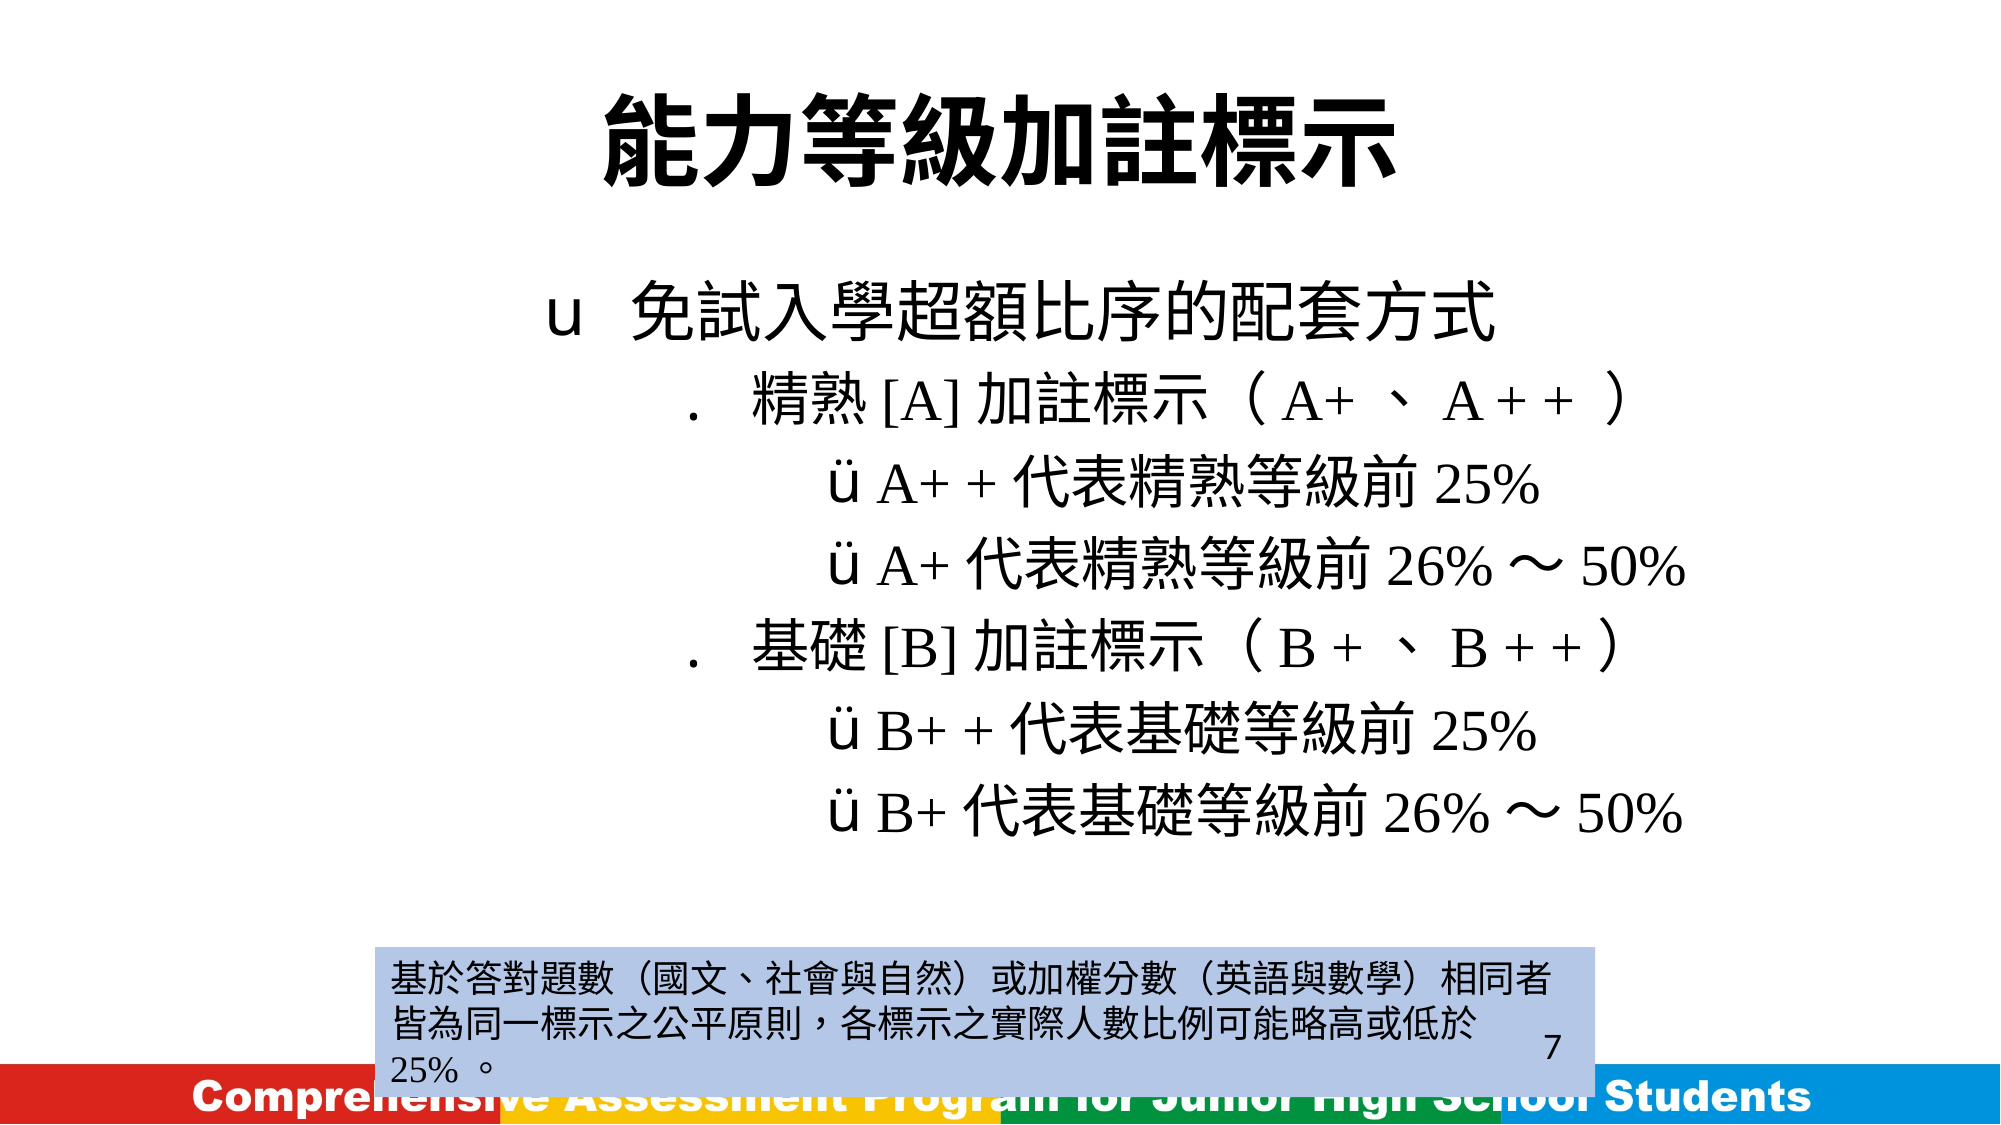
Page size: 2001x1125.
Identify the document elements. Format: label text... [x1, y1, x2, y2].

text_box 基於答對題數（國文、社會與自然）或加權分數（英語與數學）相同者皆為同一標示之公平原則，各標示之實際人數比例可能略高或低於25%。 [375, 947, 1596, 1054]
text_box [1528, 1014, 1995, 1075]
list 免試入學超額比序的配套方式 精熟[A]加註標示（A+、A + + ） A+ +代表精熟等級前25% A+代表精熟等級前26%～50% 基礎[B]加註標示（B +、B + +） B+ +代表基礎等級前25% B+代表基礎等級前26%～50% [417, 262, 1886, 1005]
title 能力等級加註標示 [99, 45, 1900, 233]
